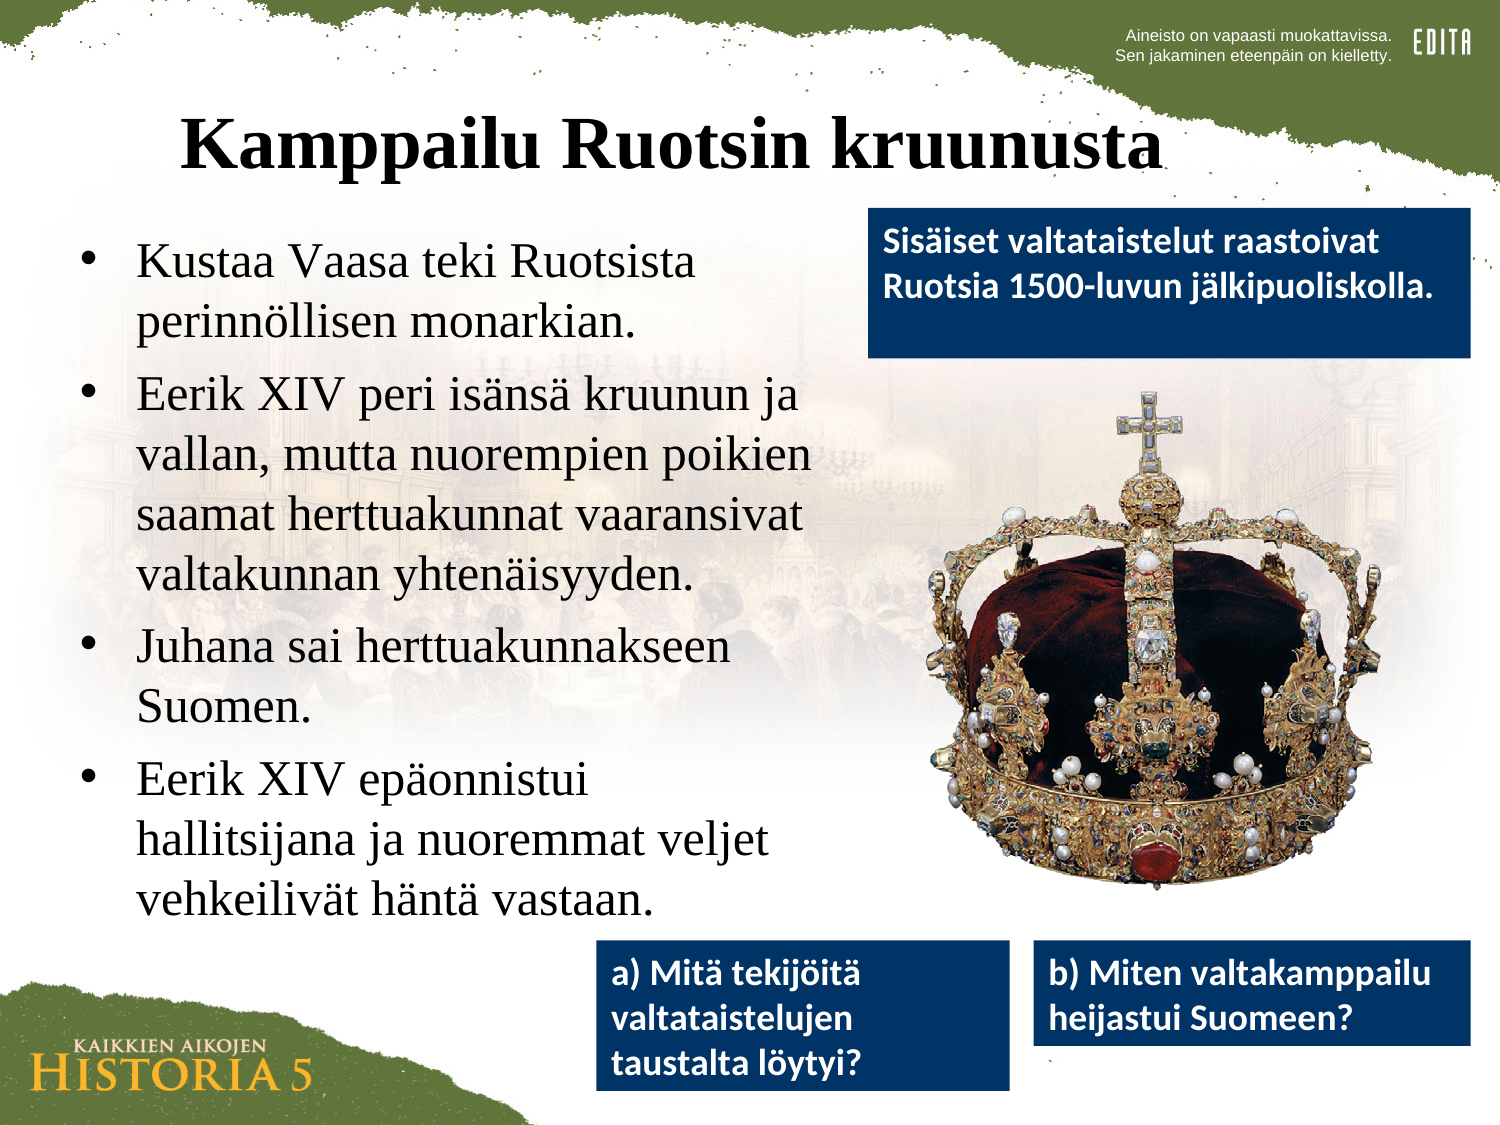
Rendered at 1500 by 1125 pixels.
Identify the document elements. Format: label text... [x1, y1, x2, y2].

picture [0, 0, 1500, 1125]
text_box b) Miten valtakamppailu heijastui Suomeen? [1033, 940, 1471, 1046]
list Kustaa Vaasa teki Ruotsista perinnöllisen monarkian. Eerik XIV peri isänsä kruunun ja vallan, mutta nuorempien poikien saamat herttuakunnat vaaransivat valtakunnan yhtenäisyyden. Juhana sai herttuakunnakseen Suomen. Eerik XIV epäonnistui hallitsijana ja nuoremmat veljet vehkeilivät häntä vastaan. [64, 220, 833, 977]
title Kamppailu Ruotsin kruunusta [75, 45, 1270, 233]
text_box a) Mitä tekijöitä valtataistelujen taustalta löytyi? [596, 940, 1010, 1091]
text_box Sisäiset valtataistelut raastoivat Ruotsia 1500-luvun jälkipuoliskolla. [868, 207, 1471, 359]
